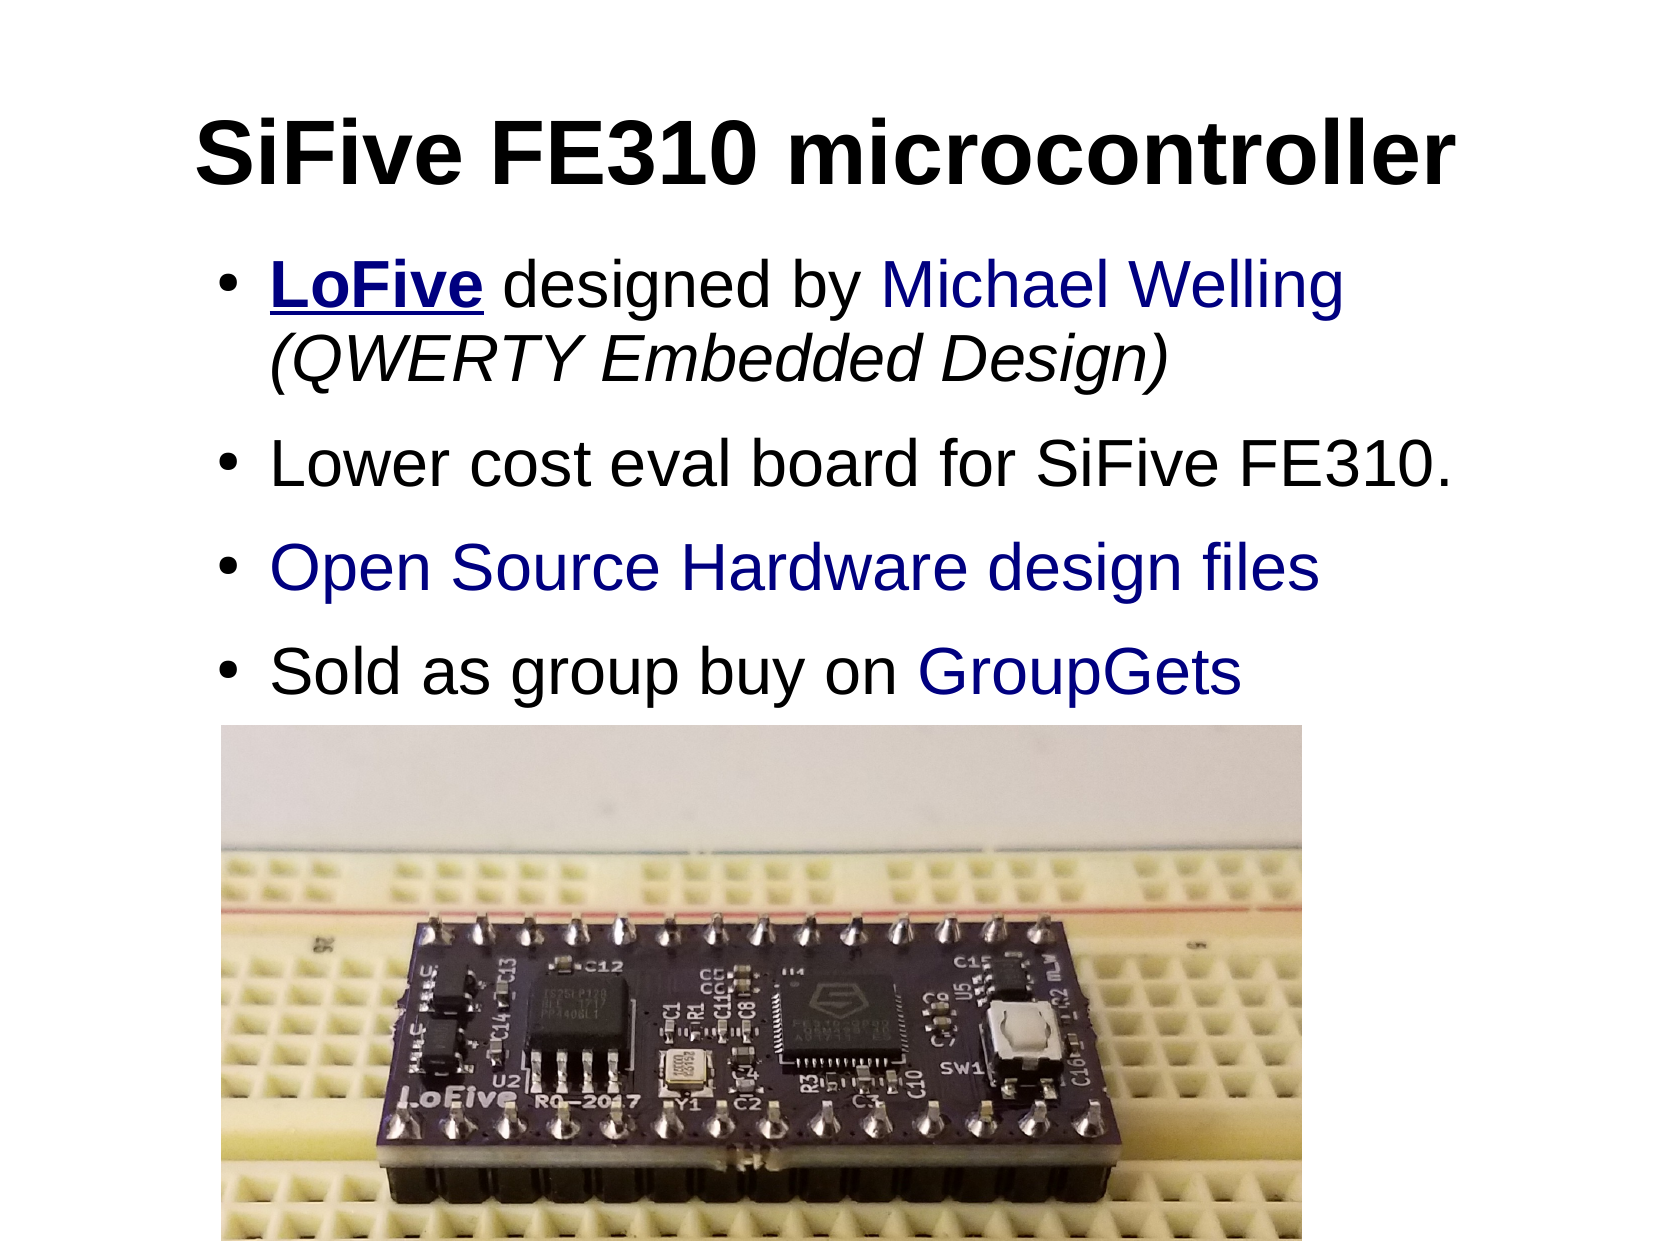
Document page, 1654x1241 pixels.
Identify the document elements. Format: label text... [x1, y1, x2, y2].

title SiFive FE310 microcontroller [82, 49, 1571, 257]
picture [221, 725, 1302, 1241]
list LoFive designed by Michael Welling (QWERTY Embedded Design) Lower cost eval board for SiFive FE310. Open Source Hardware design files Sold as group buy on GroupGets [120, 257, 1533, 847]
